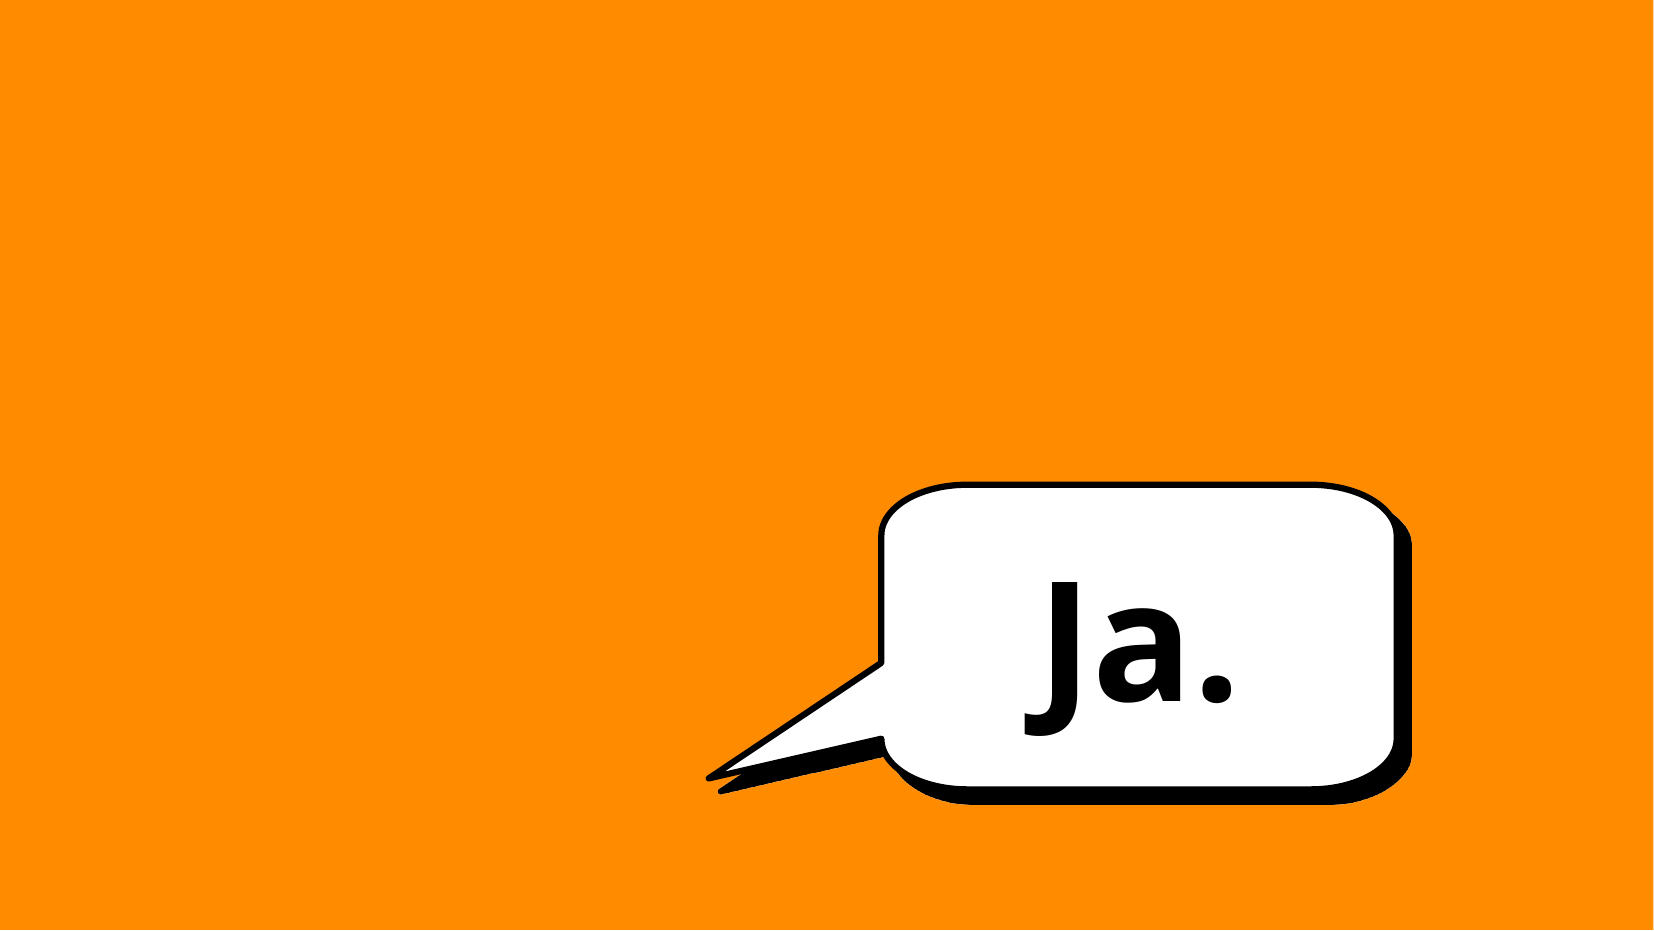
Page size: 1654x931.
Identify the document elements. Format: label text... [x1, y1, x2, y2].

text_box Ja. [708, 484, 1397, 790]
